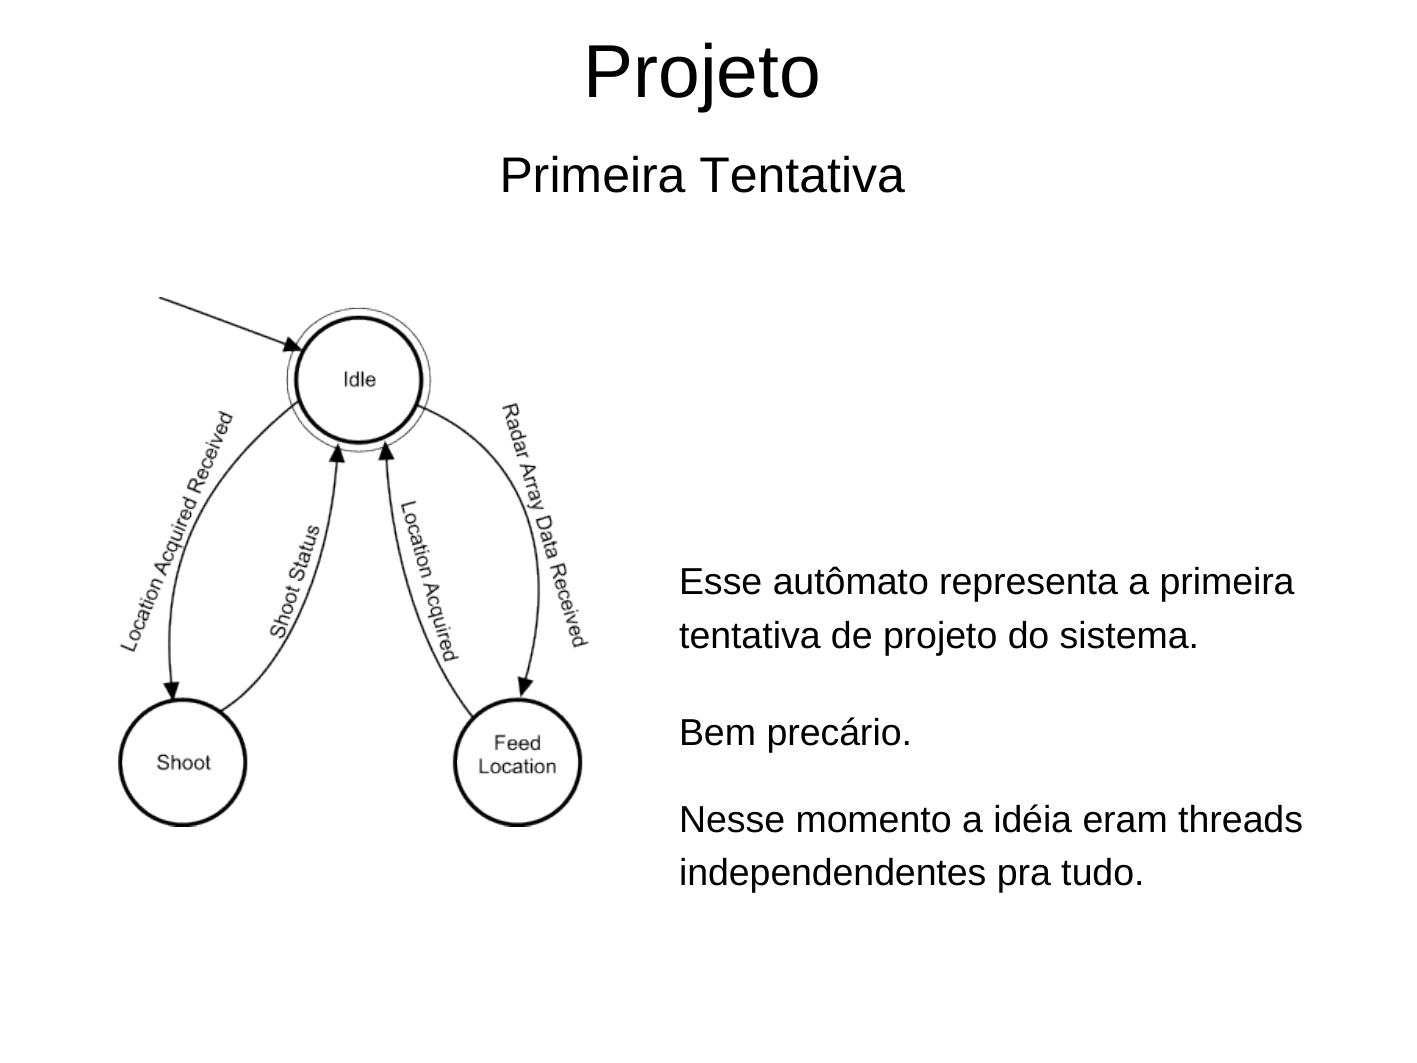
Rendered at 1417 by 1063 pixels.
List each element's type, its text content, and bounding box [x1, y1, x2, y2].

text_box Esse autômato representa a primeira tentativa de projeto do sistema. Bem precário. Nesse momento a idéia eram threads independendentes pra tudo. [679, 560, 1359, 1015]
text_box Projeto [59, 29, 1359, 143]
text_box Primeira Tentativa [59, 147, 1359, 224]
picture [118, 297, 589, 827]
